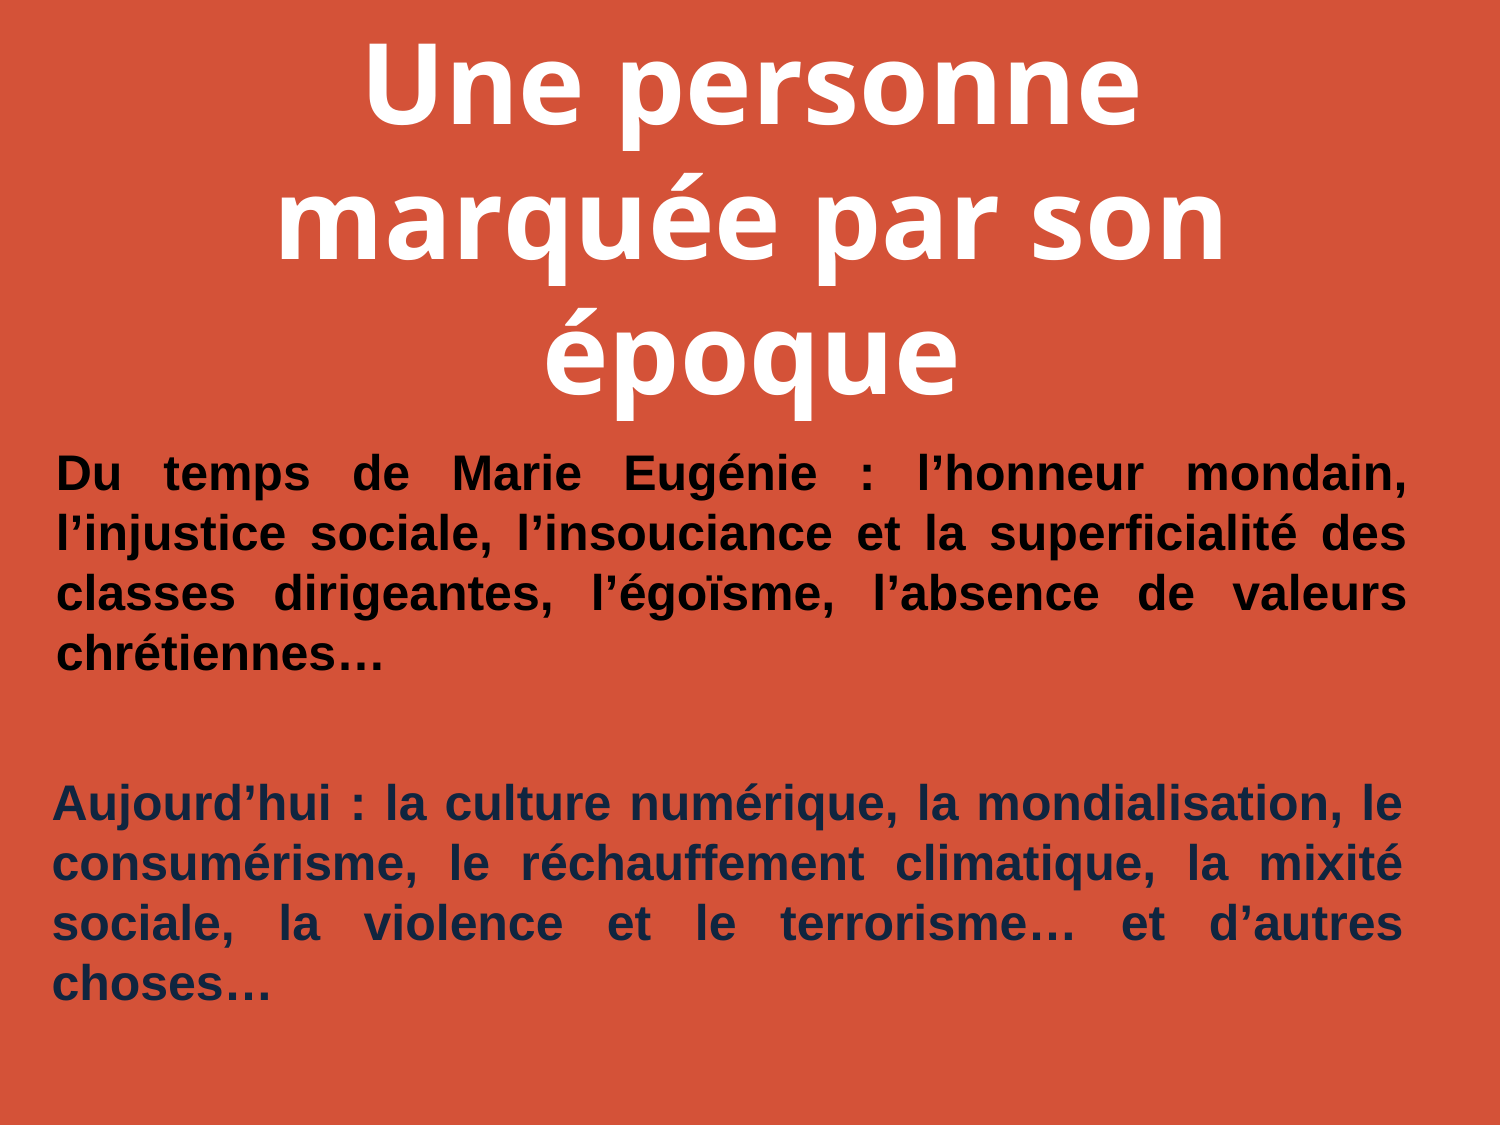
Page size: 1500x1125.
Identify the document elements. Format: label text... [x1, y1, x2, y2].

text_box Aujourd’hui : la culture numérique, la mondialisation, le consumérisme, le réchauffement climatique, la mixité sociale, la violence et le terrorisme… et d’autres choses… [36, 763, 1419, 1019]
title Une personne marquée par son époque [76, 70, 1427, 359]
text_box Du temps de Marie Eugénie : l’honneur mondain, l’injustice sociale, l’insouciance et la superficialité des classes dirigeantes, l’égoïsme, l’absence de valeurs chrétiennes… [41, 432, 1424, 688]
